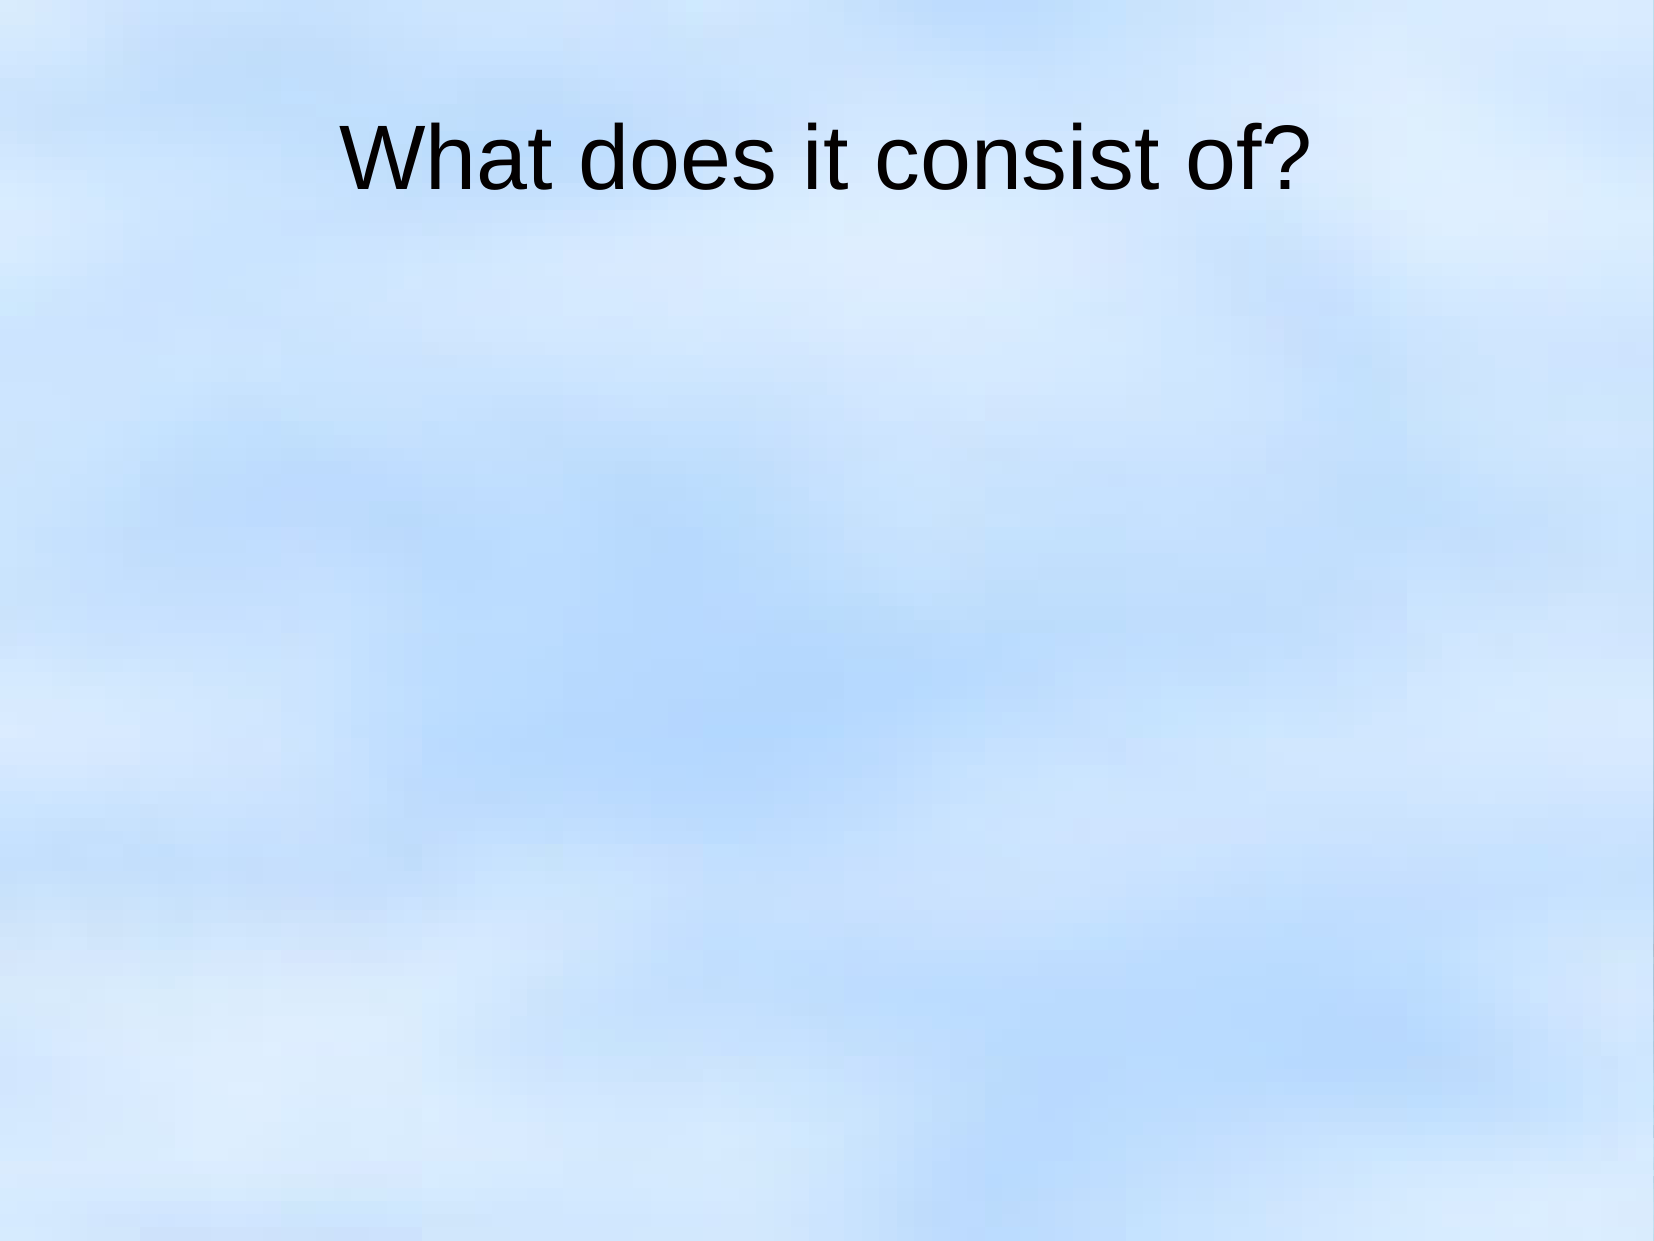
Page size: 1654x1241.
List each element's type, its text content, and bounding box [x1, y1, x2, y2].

picture [0, 0, 1654, 1241]
title What does it consist of? [82, 49, 1571, 257]
